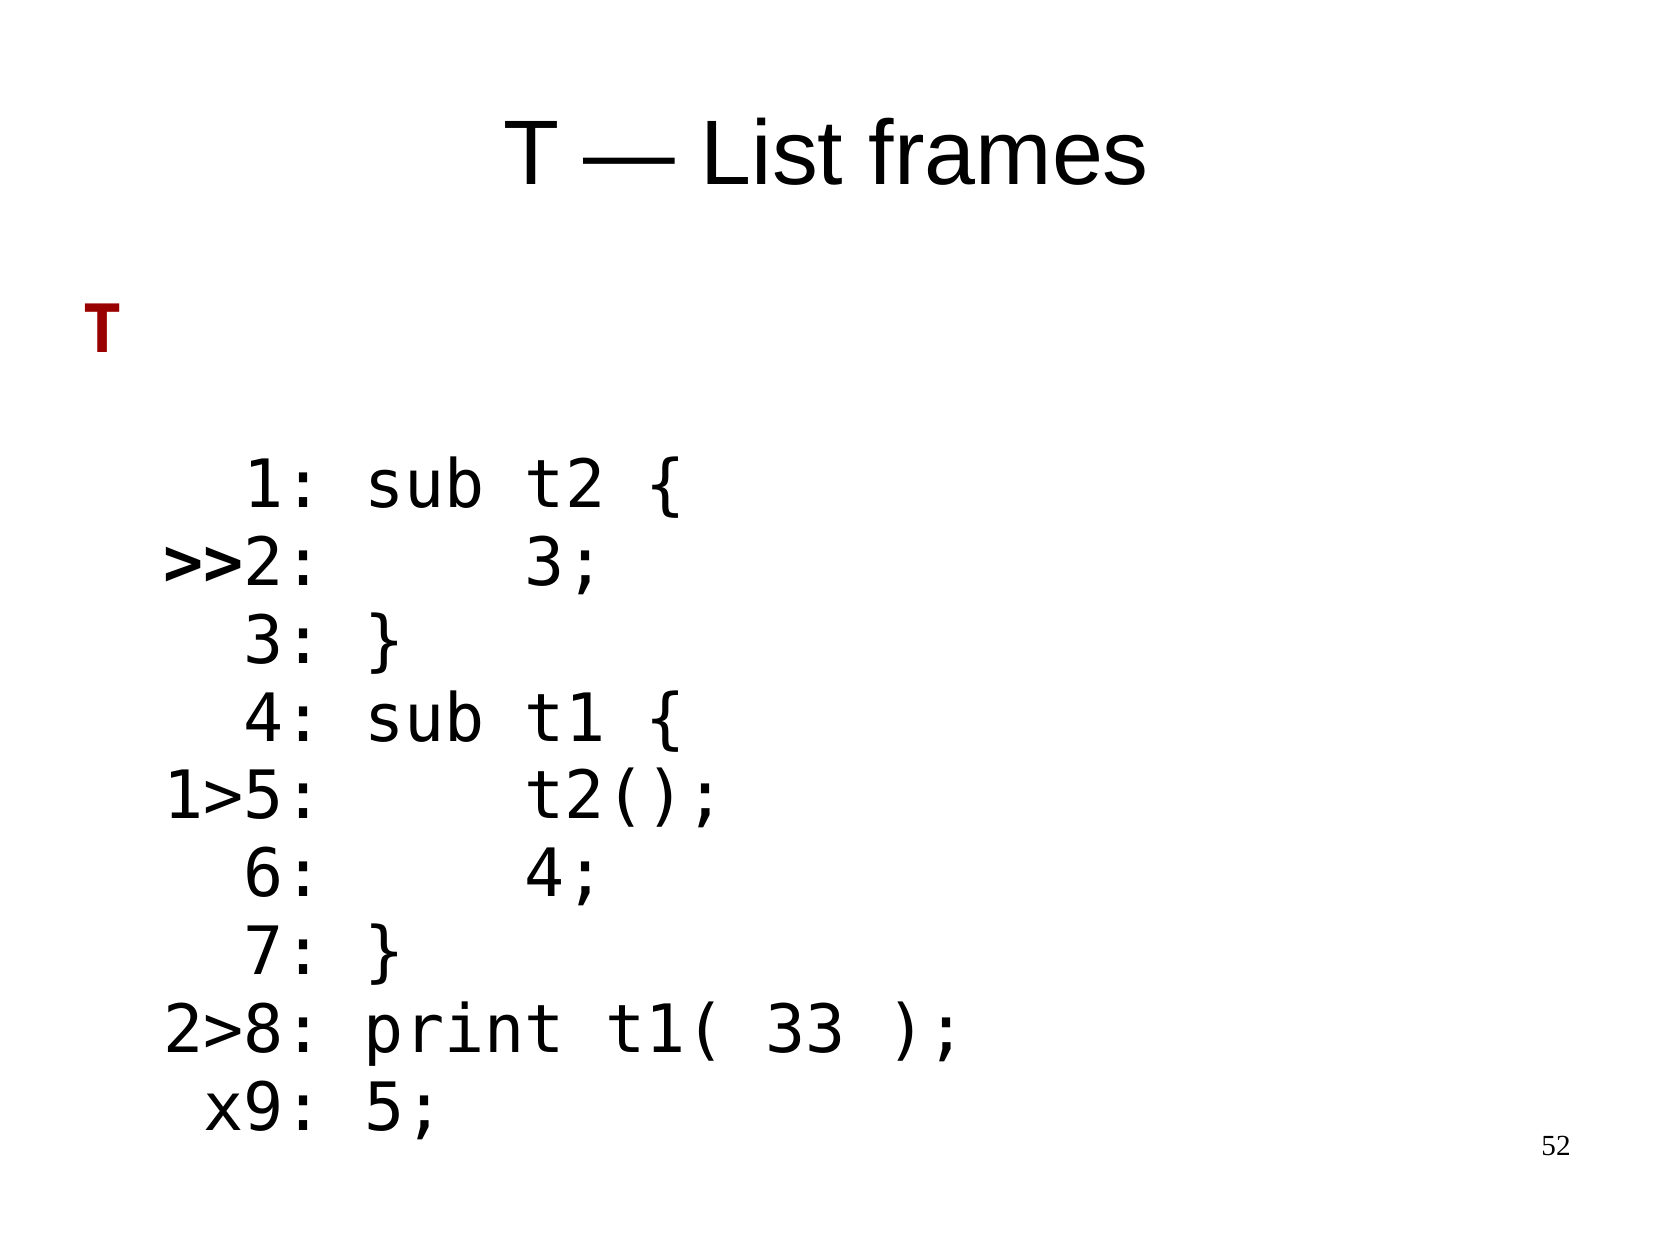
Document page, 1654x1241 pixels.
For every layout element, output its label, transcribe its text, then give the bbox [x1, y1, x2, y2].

title T — List frames [82, 49, 1571, 257]
subtitle T 1: sub t2 { >>2: 3; 3: } 4: sub t1 { 1>5: t2(); 6: 4; 7: } 2>8: print t1( 33 ); x9: 5; [82, 290, 1571, 1158]
